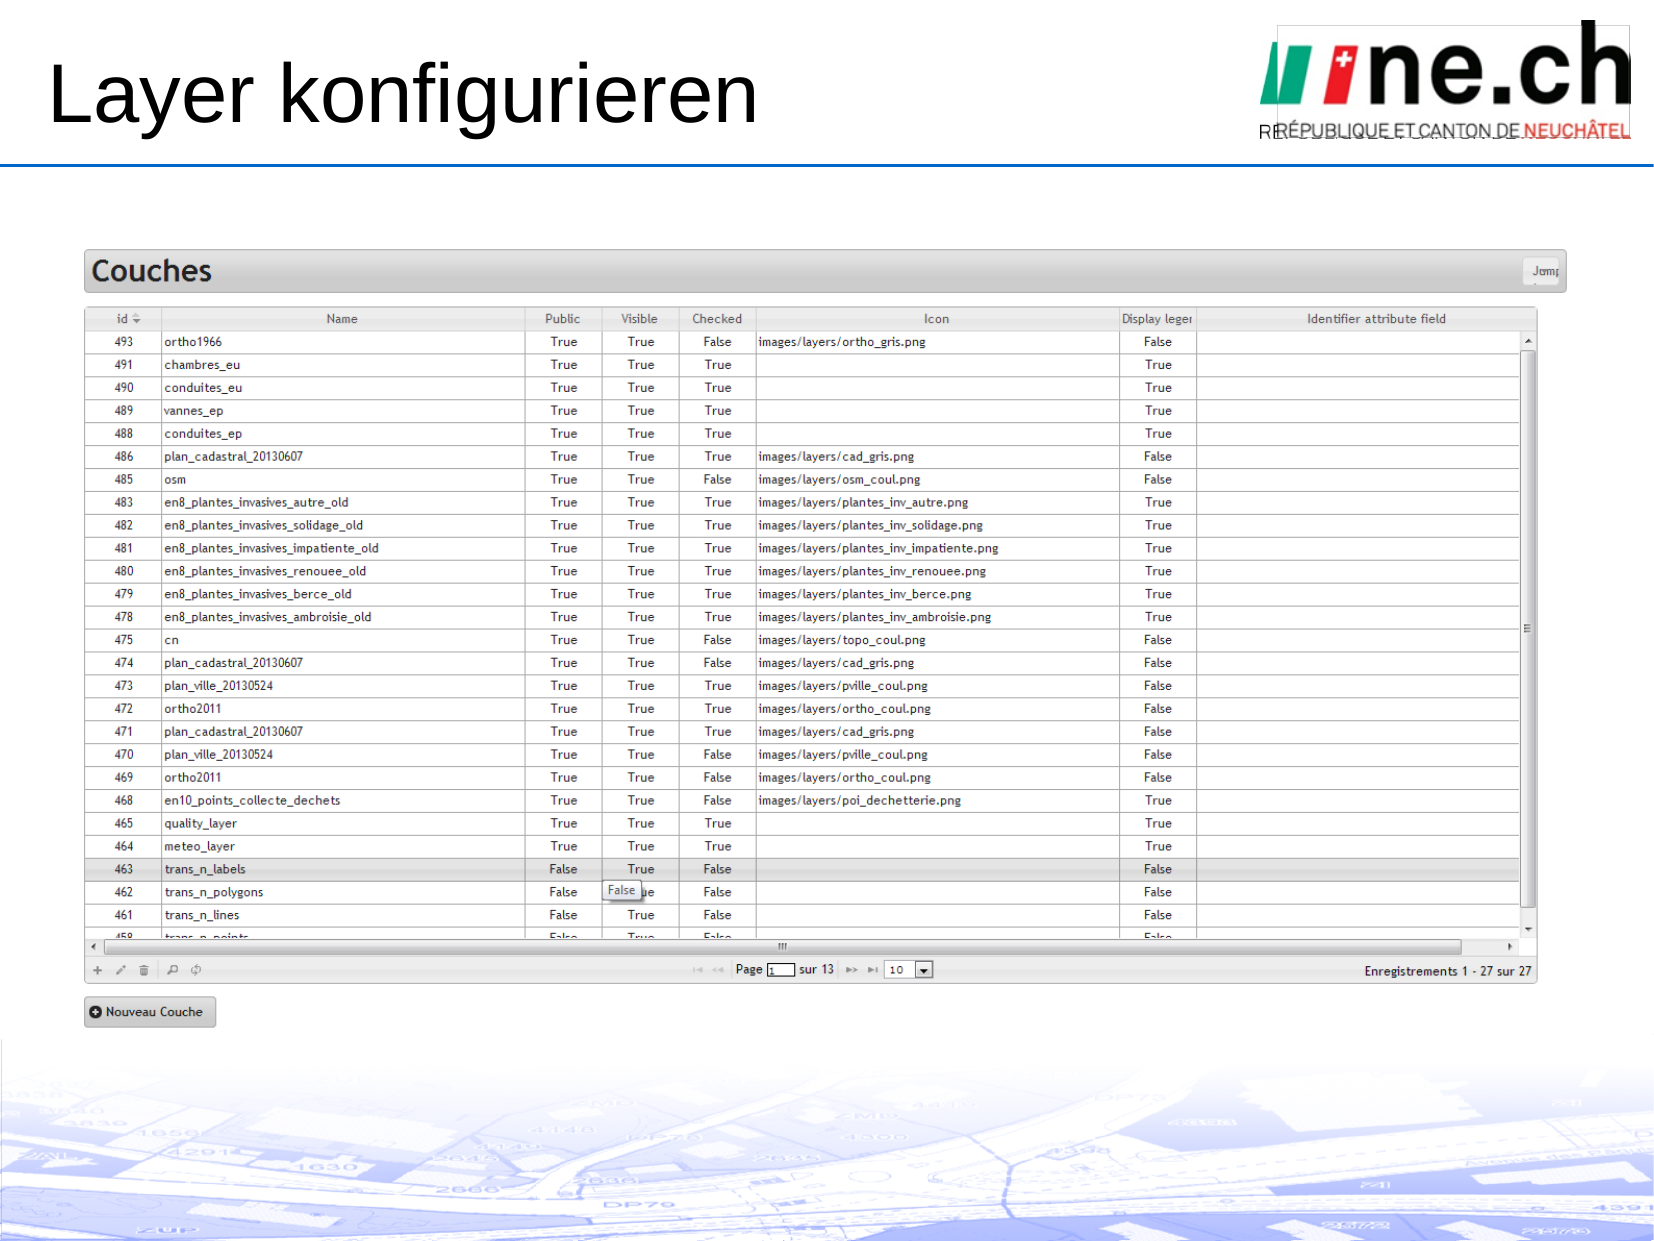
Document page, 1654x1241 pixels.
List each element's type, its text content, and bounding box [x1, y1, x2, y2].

title Layer konfigurieren [47, 0, 1536, 198]
picture [82, 245, 1571, 1036]
picture [1536, 24, 1631, 139]
picture [0, 1040, 1654, 1241]
